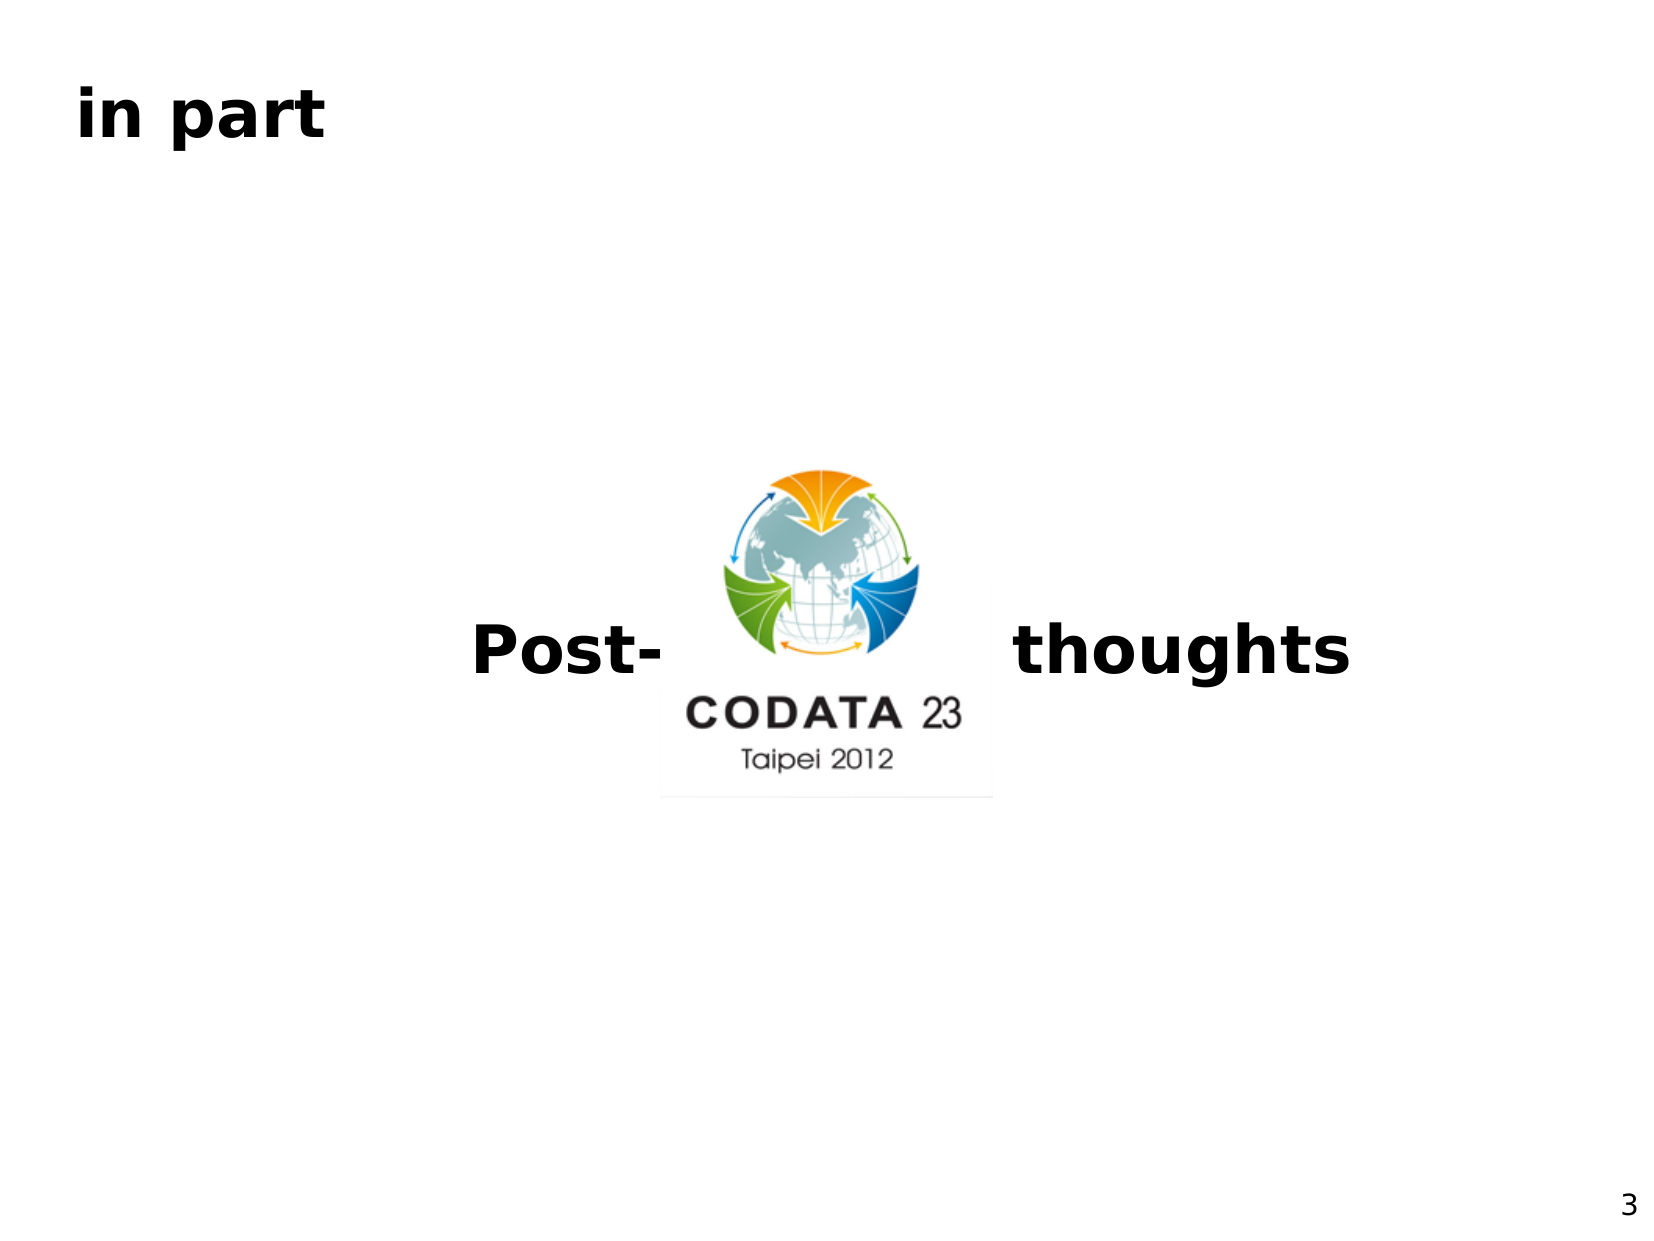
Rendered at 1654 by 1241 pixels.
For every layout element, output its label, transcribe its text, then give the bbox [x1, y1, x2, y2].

list in part Post- thoughts [75, 75, 1563, 1072]
picture [660, 442, 993, 798]
